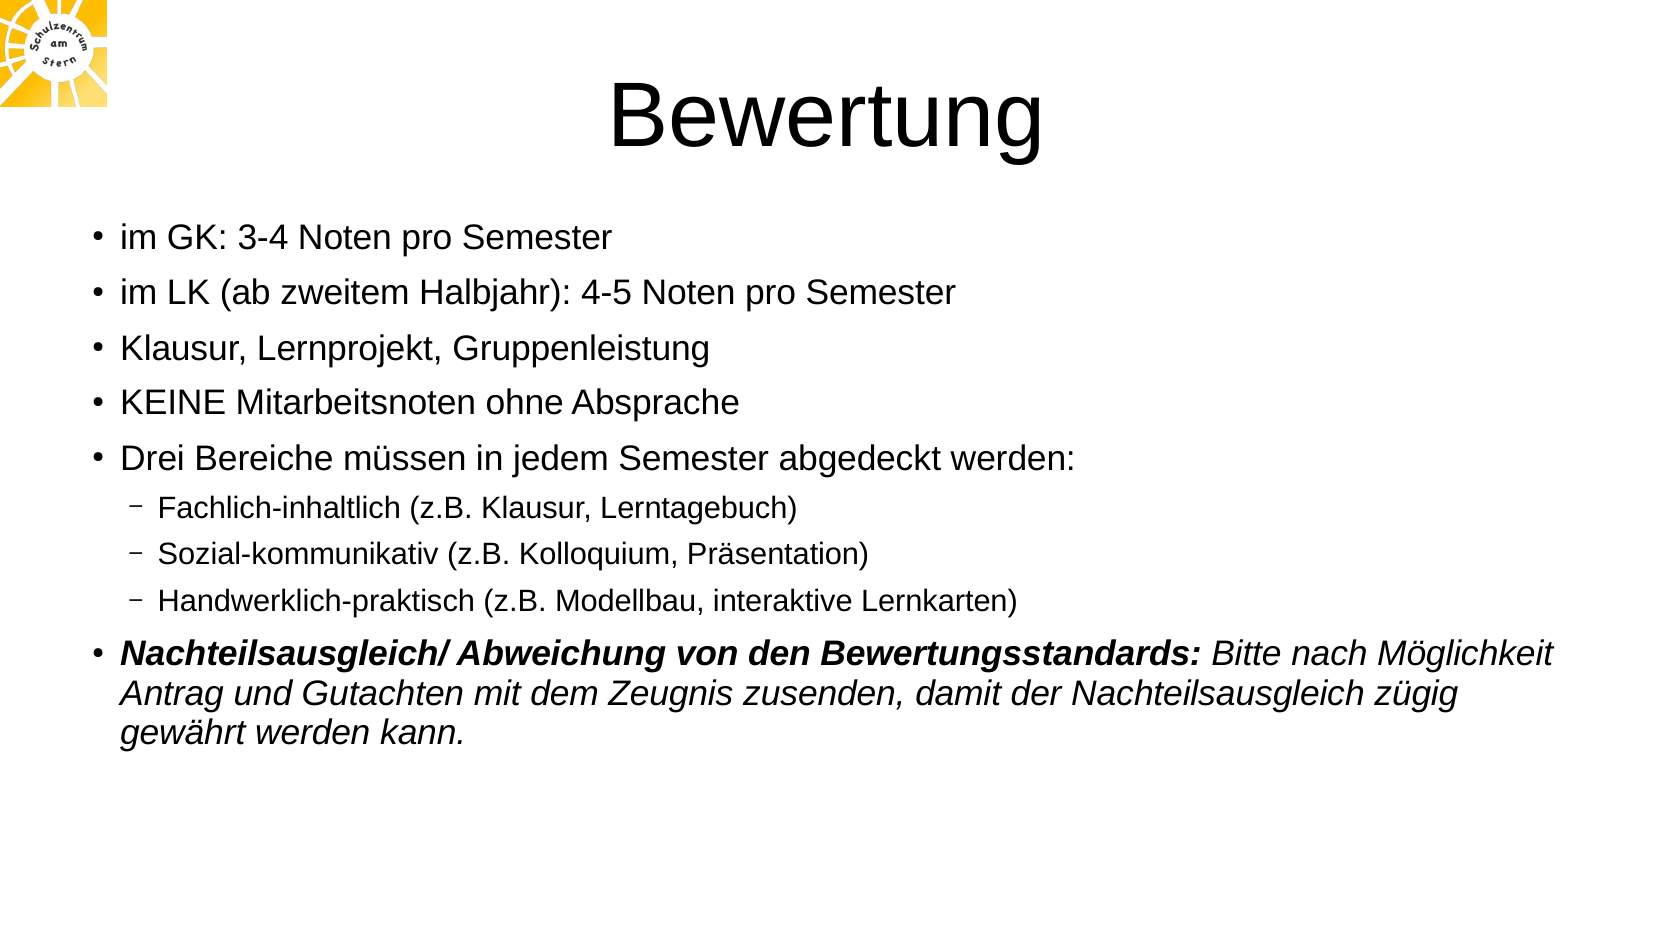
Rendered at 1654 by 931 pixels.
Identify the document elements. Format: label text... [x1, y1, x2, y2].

list im GK: 3-4 Noten pro Semester im LK (ab zweitem Halbjahr): 4-5 Noten pro Semester Klausur, Lernprojekt, Gruppenleistung KEINE Mitarbeitsnoten ohne Absprache Drei Bereiche müssen in jedem Semester abgedeckt werden: Fachlich-inhaltlich (z.B. Klausur, Lerntagebuch) Sozial-kommunikativ (z.B. Kolloquium, Präsentation) Handwerklich-praktisch (z.B. Modellbau, interaktive Lernkarten) Nachteilsausgleich/ Abweichung von den Bewertungsstandards: Bitte nach Möglichkeit Antrag und Gutachten mit dem Zeugnis zusenden, damit der Nachteilsausgleich zügig gewährt werden kann. [82, 217, 1571, 758]
picture [0, 0, 107, 107]
title Bewertung [82, 37, 1571, 193]
